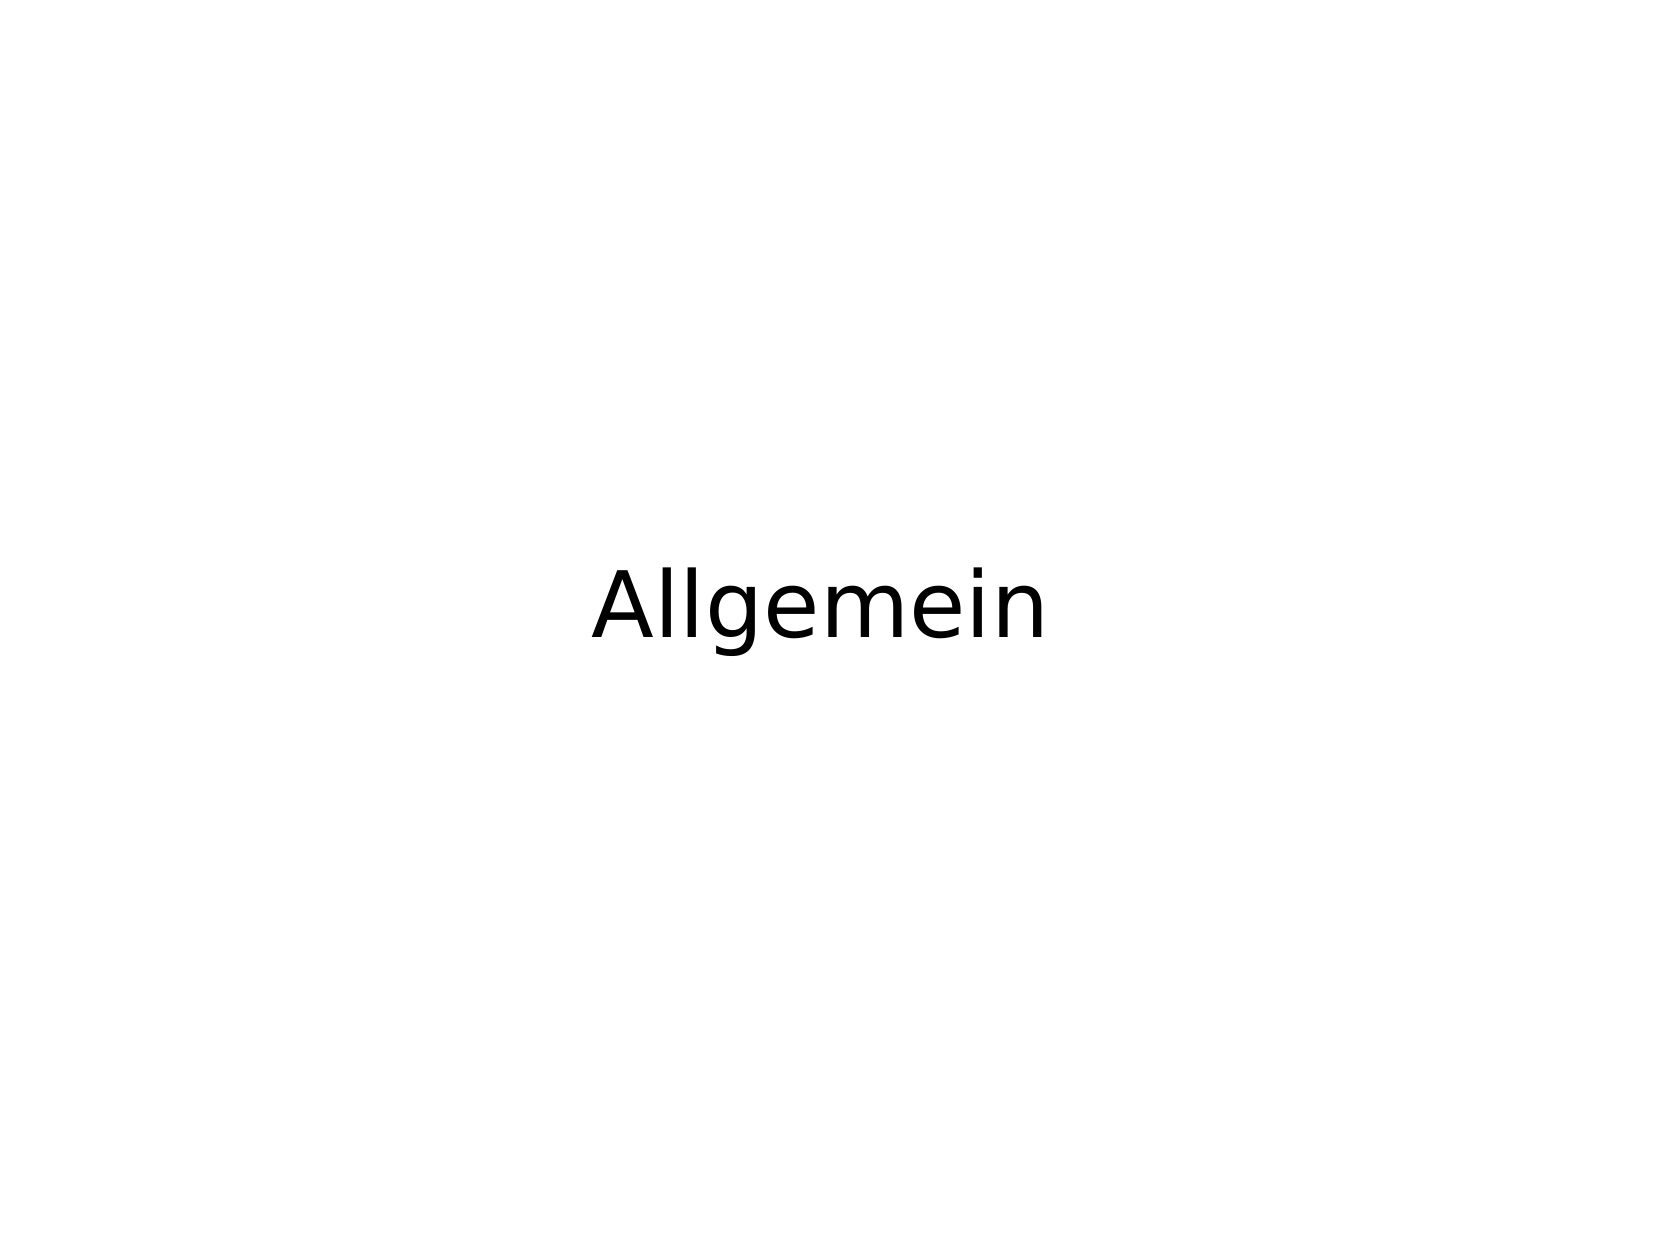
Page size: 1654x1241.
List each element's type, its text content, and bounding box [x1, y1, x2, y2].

title Allgemein [76, 501, 1565, 710]
